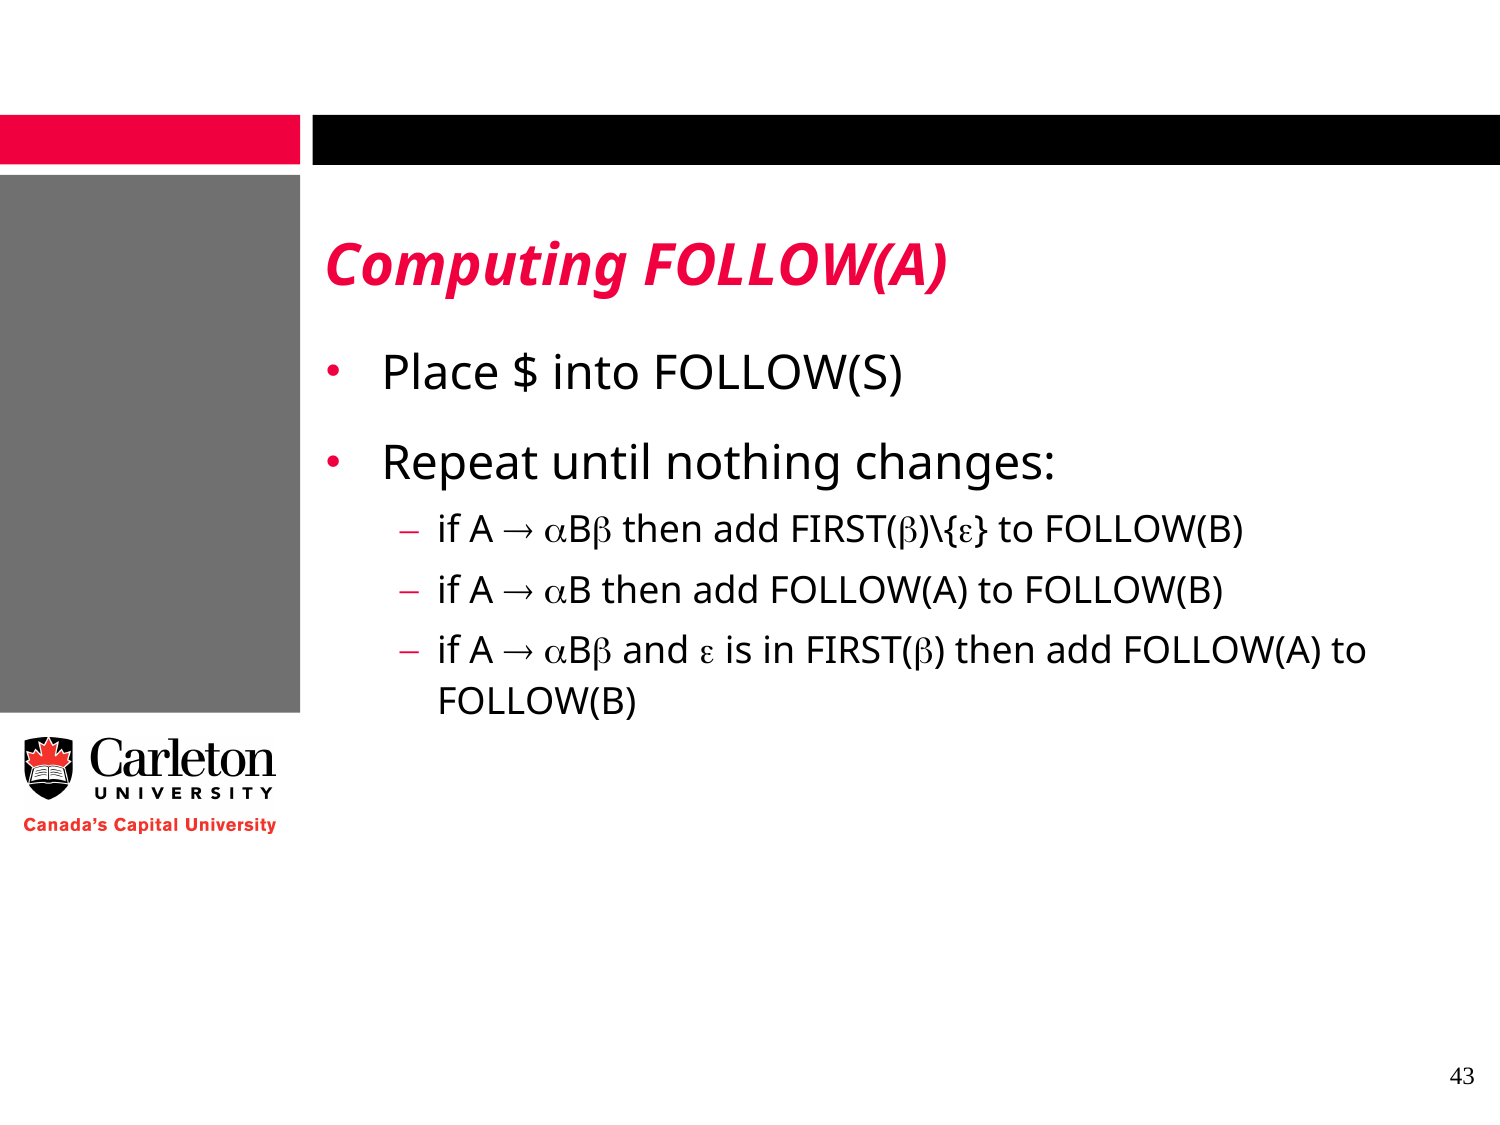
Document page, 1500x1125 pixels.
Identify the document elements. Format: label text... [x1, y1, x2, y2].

title Computing FOLLOW(A) [324, 187, 1450, 324]
picture [24, 737, 276, 834]
list Place $ into FOLLOW(S) Repeat until nothing changes: if A  aBb then add FIRST(b)\{e} to FOLLOW(B) if A  aB then add FOLLOW(A) to FOLLOW(B) if A  aBb and e is in FIRST(b) then add FOLLOW(A) to FOLLOW(B) [324, 324, 1450, 1068]
